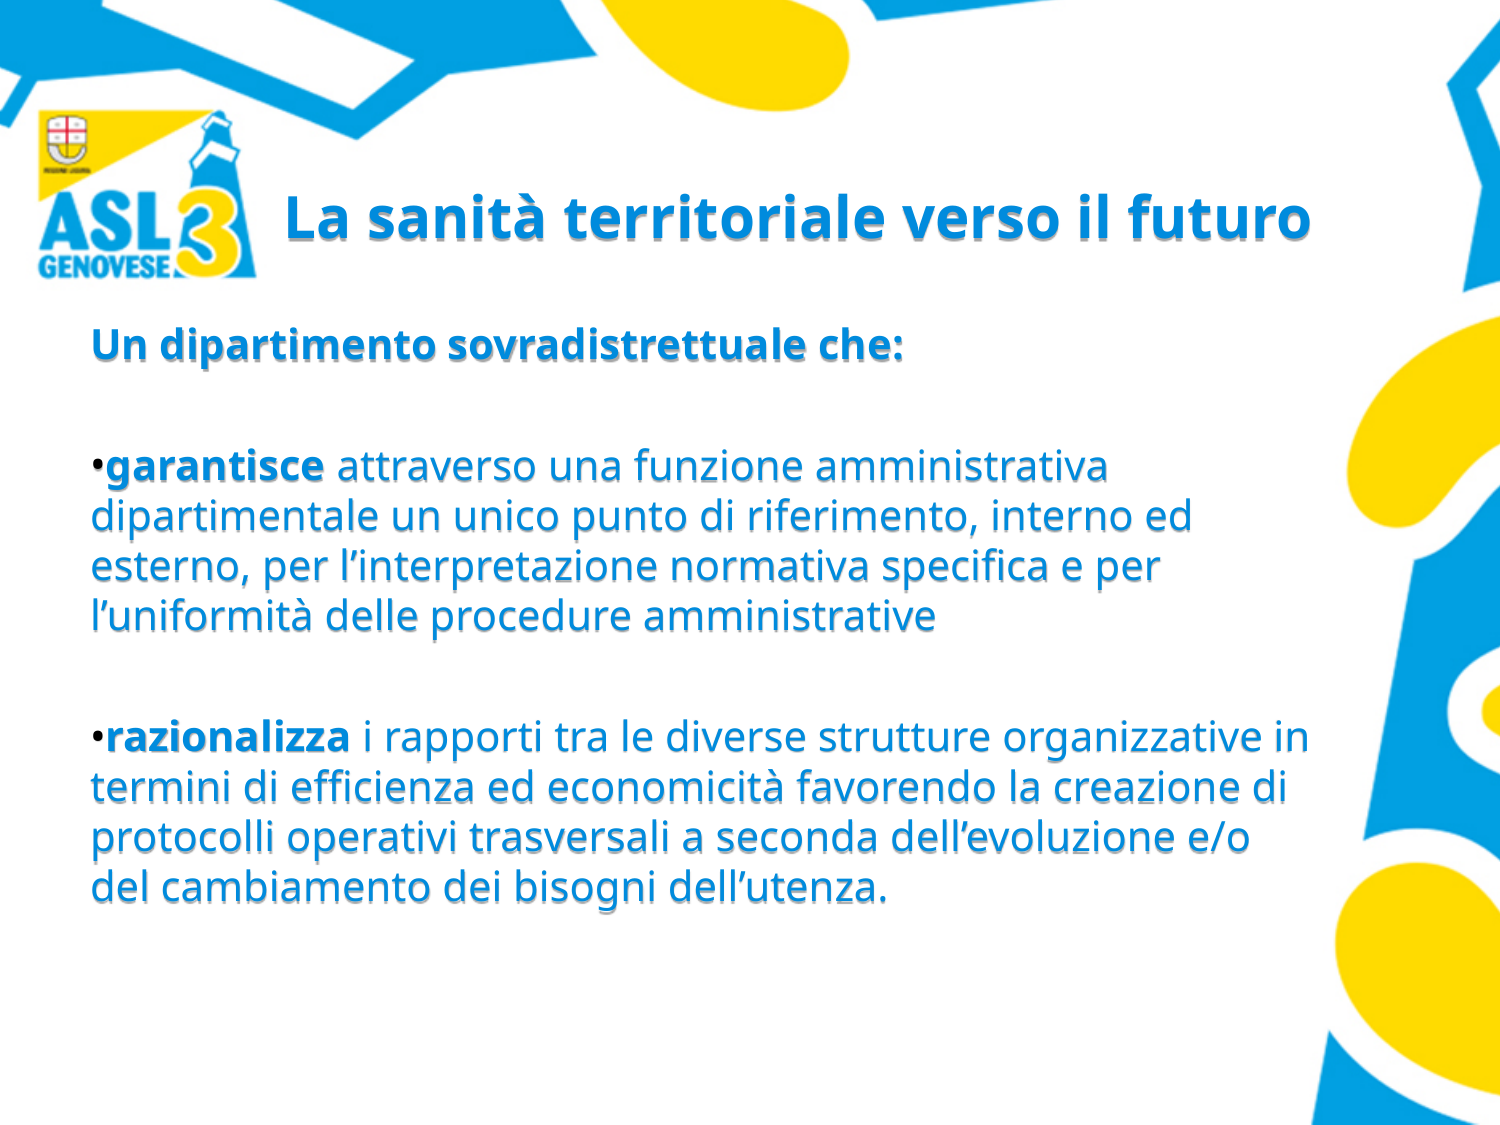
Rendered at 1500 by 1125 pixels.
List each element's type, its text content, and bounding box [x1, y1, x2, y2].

list Un dipartimento sovradistrettuale che: garantisce attraverso una funzione amministrativa dipartimentale un unico punto di riferimento, interno ed esterno, per l’interpretazione normativa specifica e per l’uniformità delle procedure amministrative razionalizza i rapporti tra le diverse strutture organizzative in termini di efficienza ed economicità favorendo la creazione di protocolli operativi trasversali a seconda dell’evoluzione e/o del cambiamento dei bisogni dell’utenza. [75, 310, 1331, 1005]
title La sanità territoriale verso il futuro [268, 157, 1331, 274]
